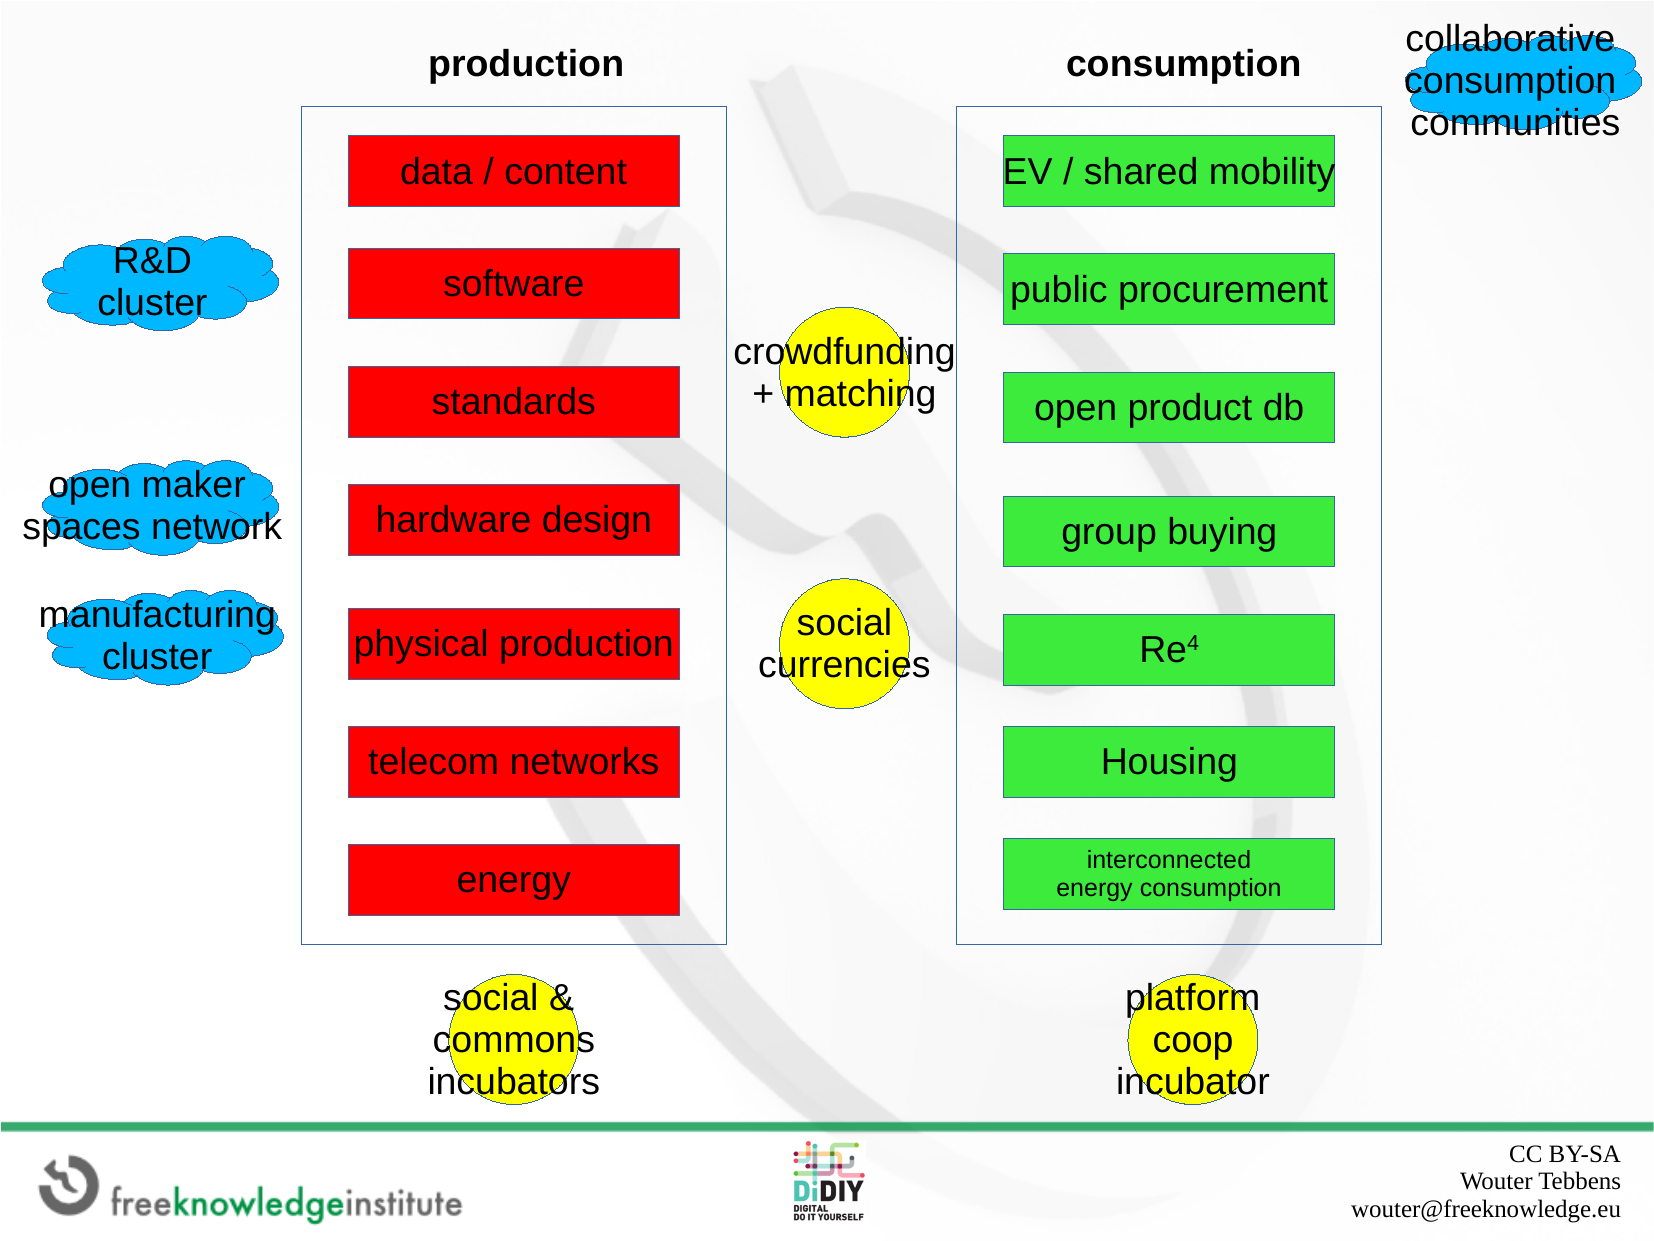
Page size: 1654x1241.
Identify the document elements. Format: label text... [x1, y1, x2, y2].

text_box EV / shared mobility [1003, 135, 1335, 207]
text_box collaborative consumption communities [1405, 35, 1642, 130]
text_box manufacturing cluster [47, 590, 284, 686]
text_box physical production [348, 608, 680, 680]
text_box hardware design [348, 484, 680, 556]
text_box software [348, 248, 680, 319]
picture [1, 1, 1654, 1241]
text_box public procurement [1003, 253, 1335, 325]
text_box data / content [348, 135, 680, 207]
text_box social currencies [779, 578, 910, 709]
text_box crowdfunding + matching [779, 307, 910, 438]
text_box telecom networks [348, 726, 680, 798]
text_box platform coop incubator [1127, 974, 1258, 1105]
text_box Re4 [1003, 614, 1335, 686]
text_box R&D cluster [42, 236, 279, 331]
text_box interconnected energy consumption [1003, 838, 1335, 910]
text_box open product db [1003, 372, 1335, 443]
text_box standards [348, 366, 680, 438]
text_box group buying [1003, 496, 1335, 567]
text_box consumption [1051, 34, 1317, 92]
text_box Housing [1003, 726, 1335, 798]
text_box production [413, 35, 640, 93]
text_box energy [348, 844, 680, 916]
text_box open maker spaces network [42, 460, 279, 556]
text_box social & commons incubators [448, 974, 579, 1105]
